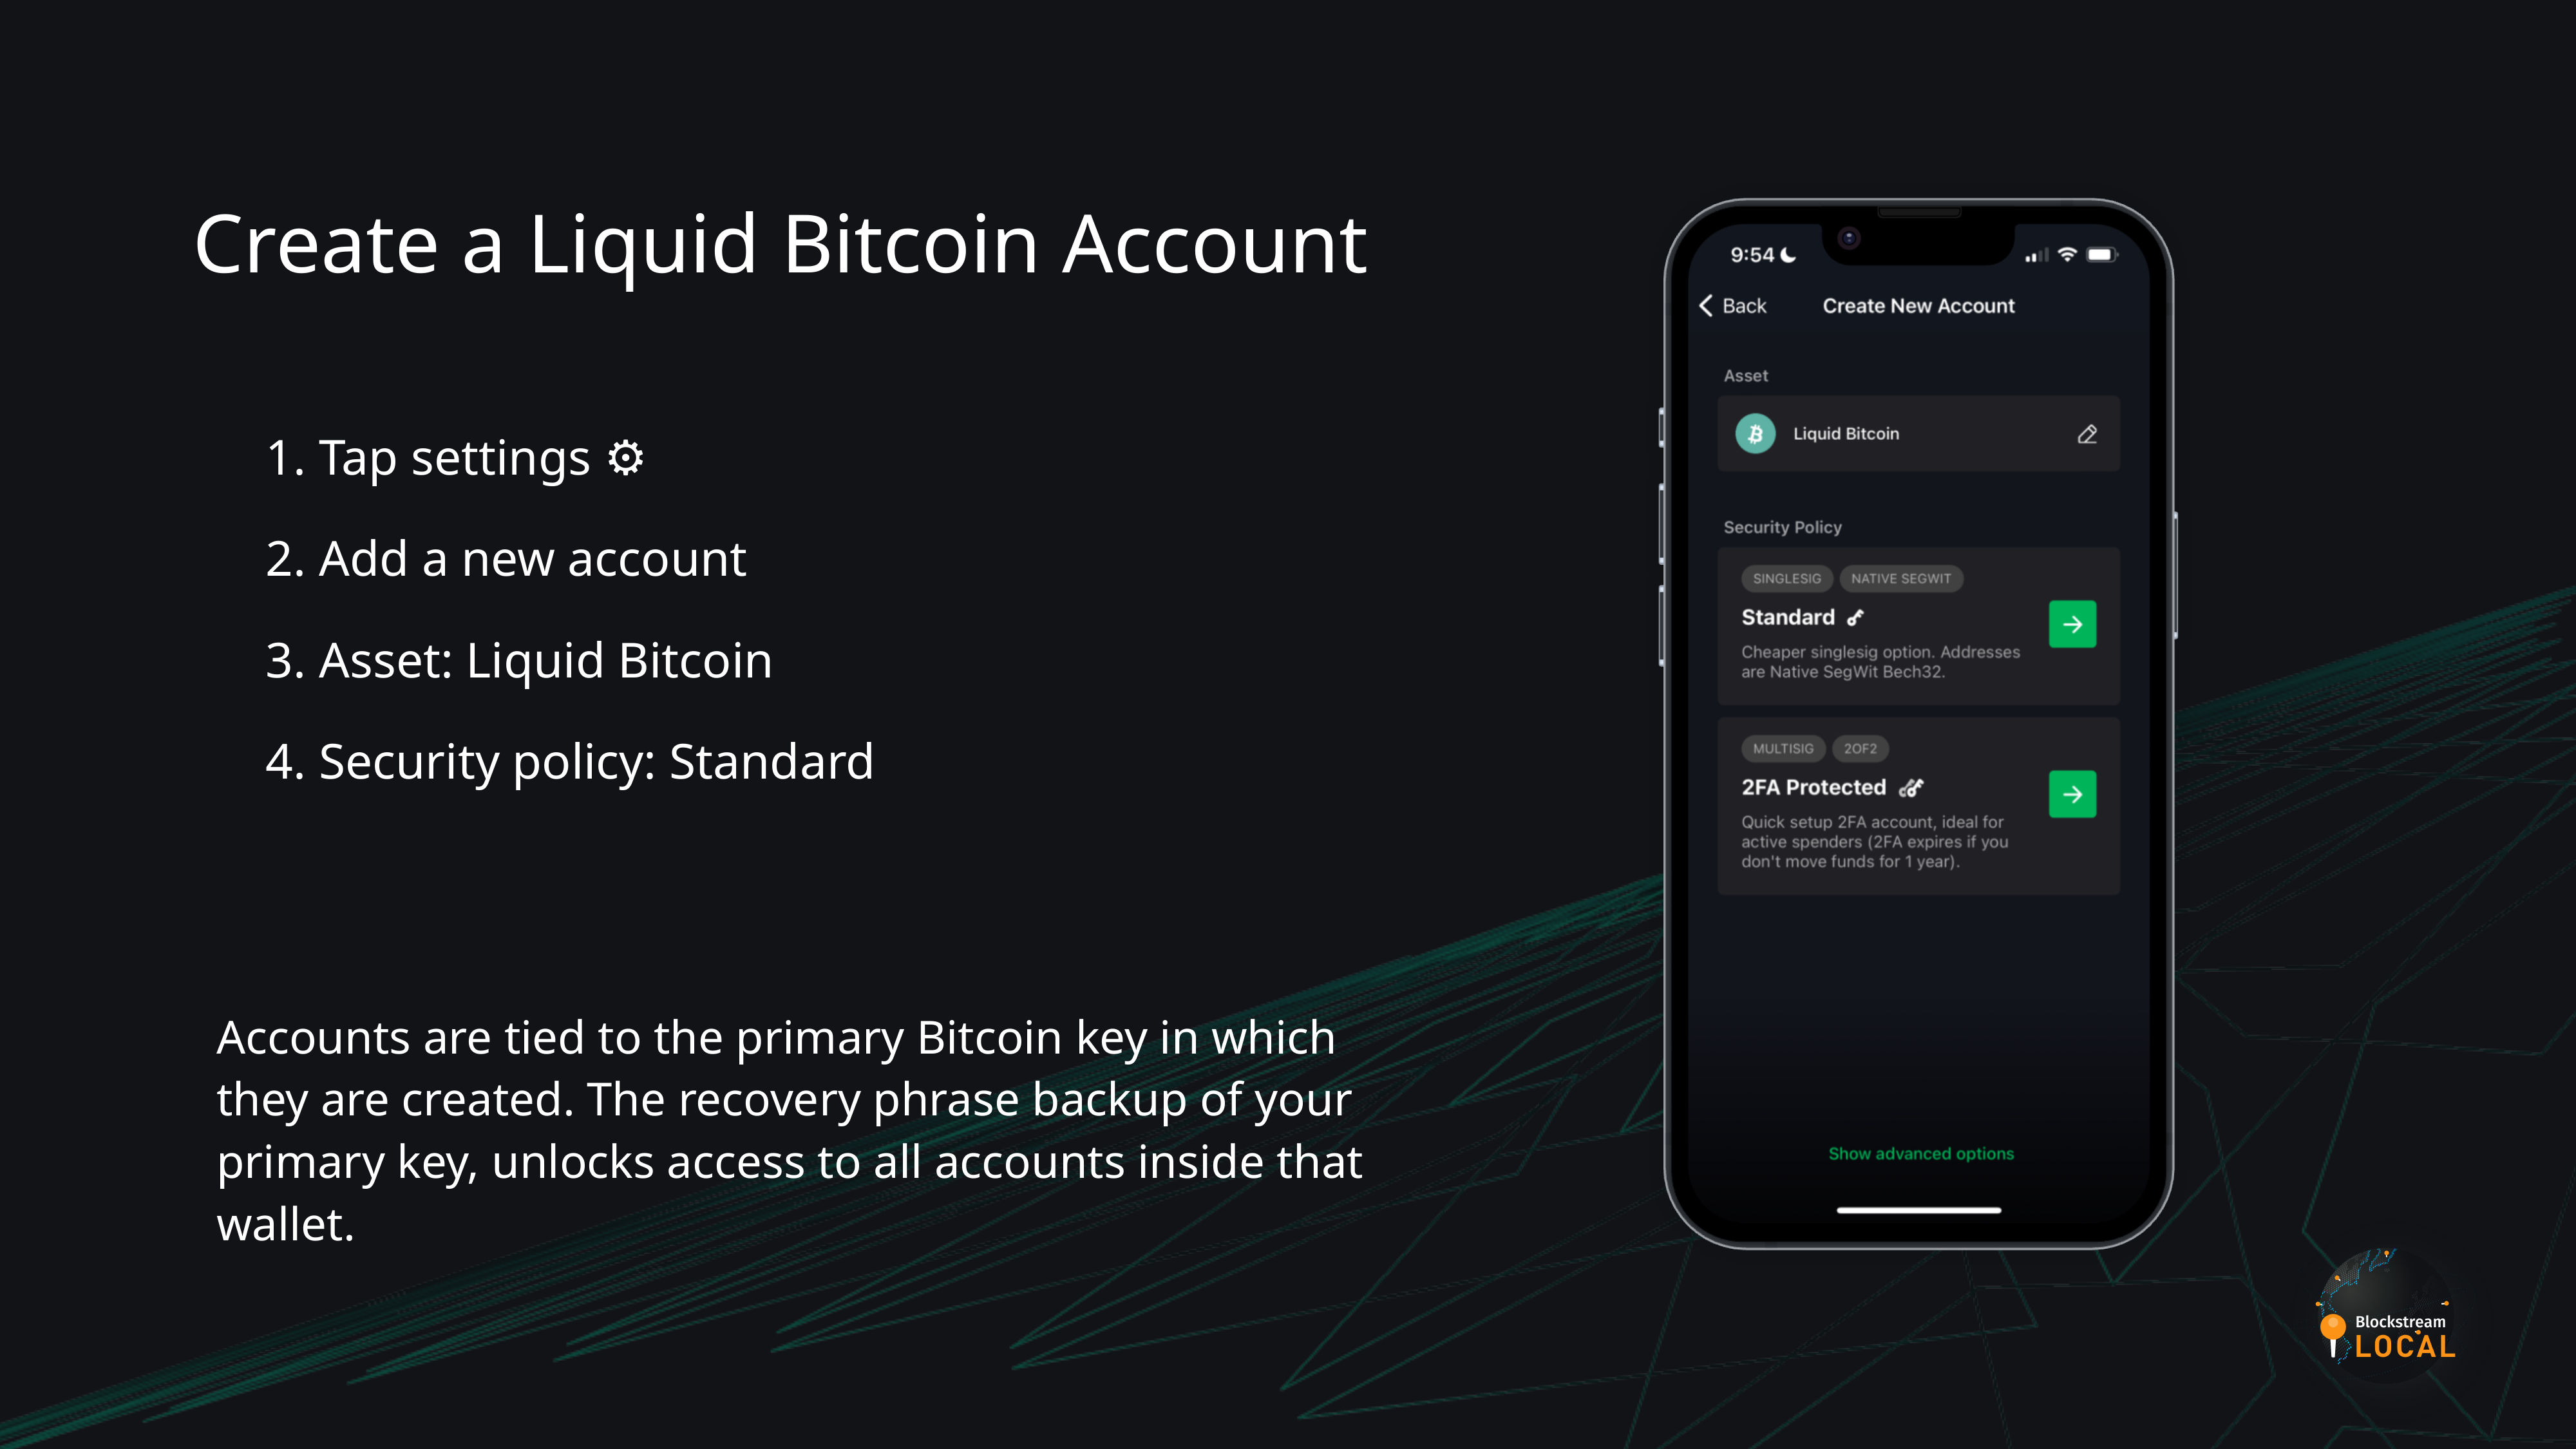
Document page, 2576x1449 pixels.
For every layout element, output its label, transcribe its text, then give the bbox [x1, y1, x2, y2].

text_box Tap settings ⚙️ Add a new account Asset: Liquid Bitcoin Security policy: Standard [202, 392, 1195, 815]
text_box Accounts are tied to the primary Bitcoin key in which they are created. The recovery phrase backup of your primary key, unlocks access to all accounts inside that wallet. [216, 1000, 1408, 1250]
list Create a Liquid Bitcoin Account [180, 188, 1688, 314]
picture [0, 77, 2576, 1449]
